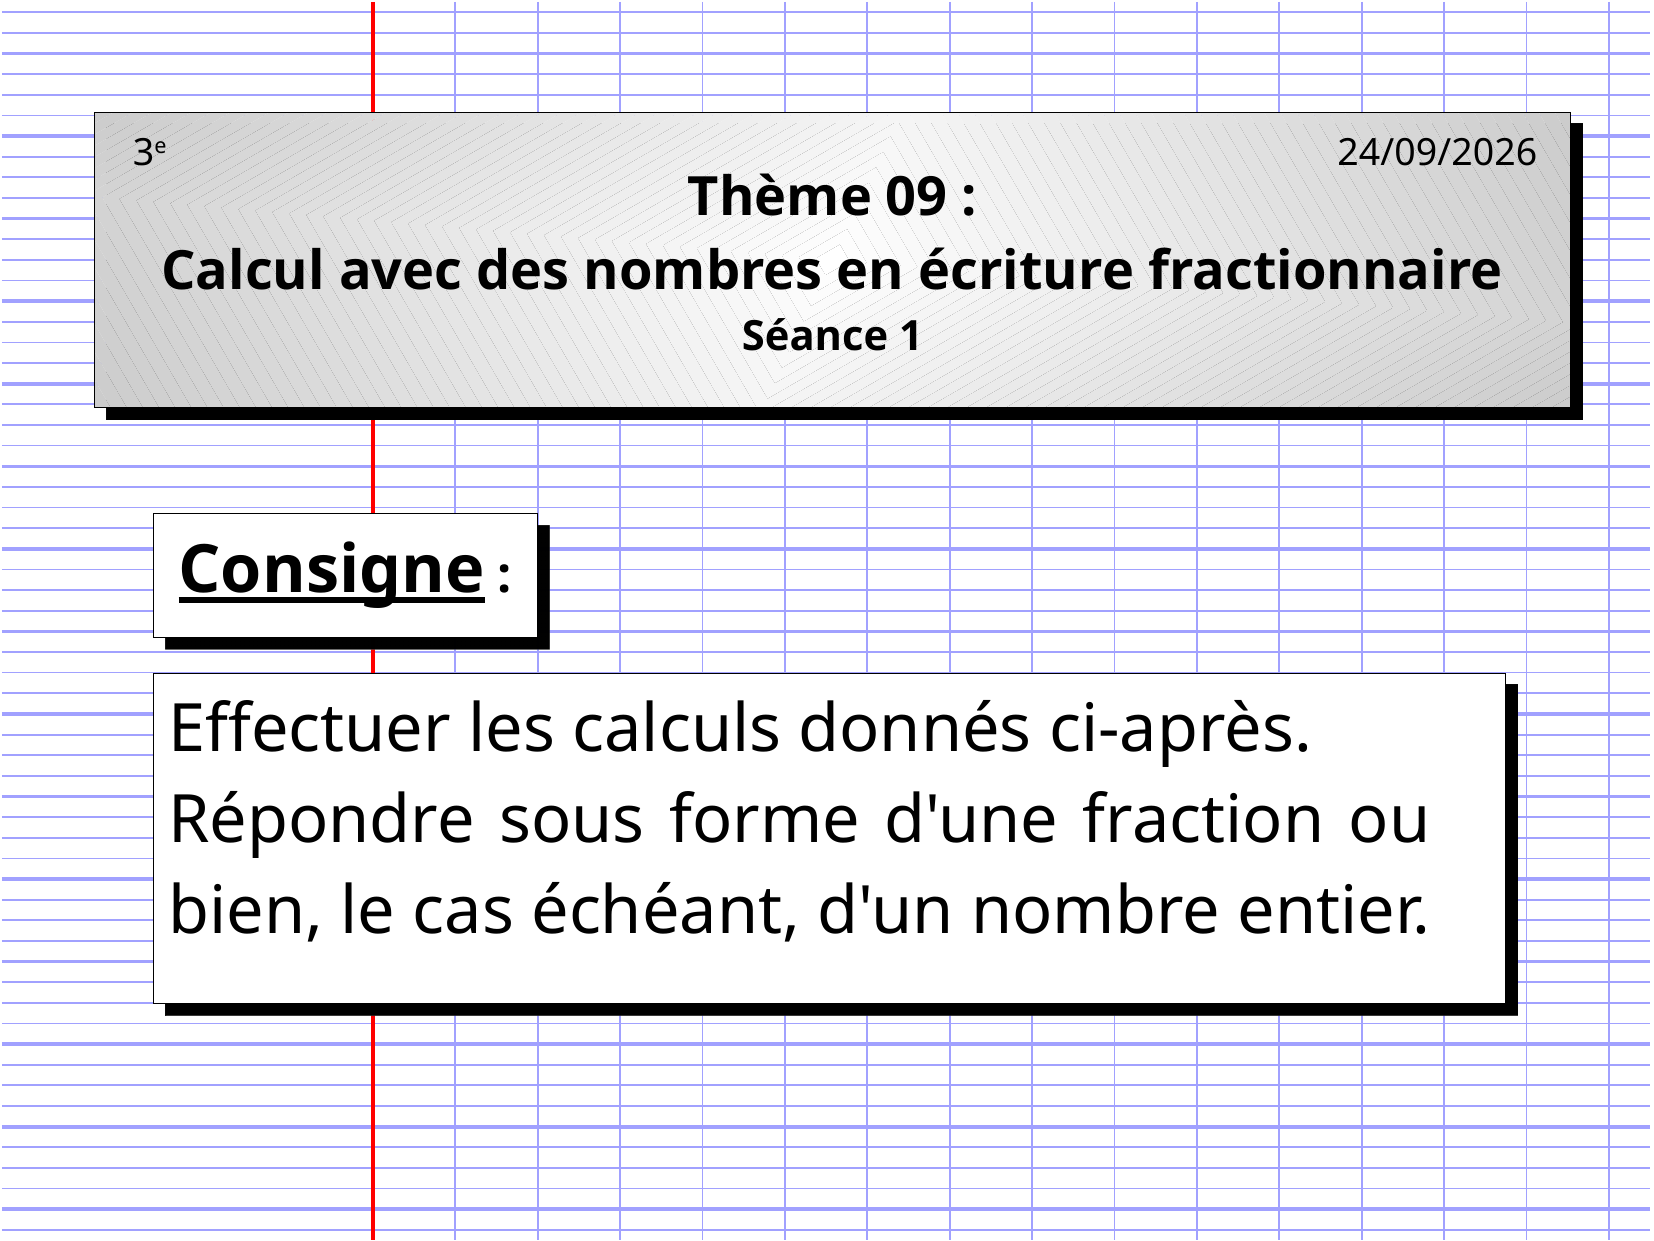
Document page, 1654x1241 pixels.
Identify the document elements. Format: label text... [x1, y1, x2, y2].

text_box 3e [118, 118, 207, 186]
text_box Consigne : [153, 513, 538, 638]
text_box Thème 09 : Calcul avec des nombres en écriture fractionnaire Séance 1 [94, 112, 1571, 408]
text_box Effectuer les calculs donnés ci-après. Répondre sous forme d'une fraction ou bien, le cas échéant, d'un nombre entier. [153, 673, 1506, 1004]
picture [0, 0, 1654, 1241]
text_box 13/05/2013 [1322, 118, 1560, 186]
